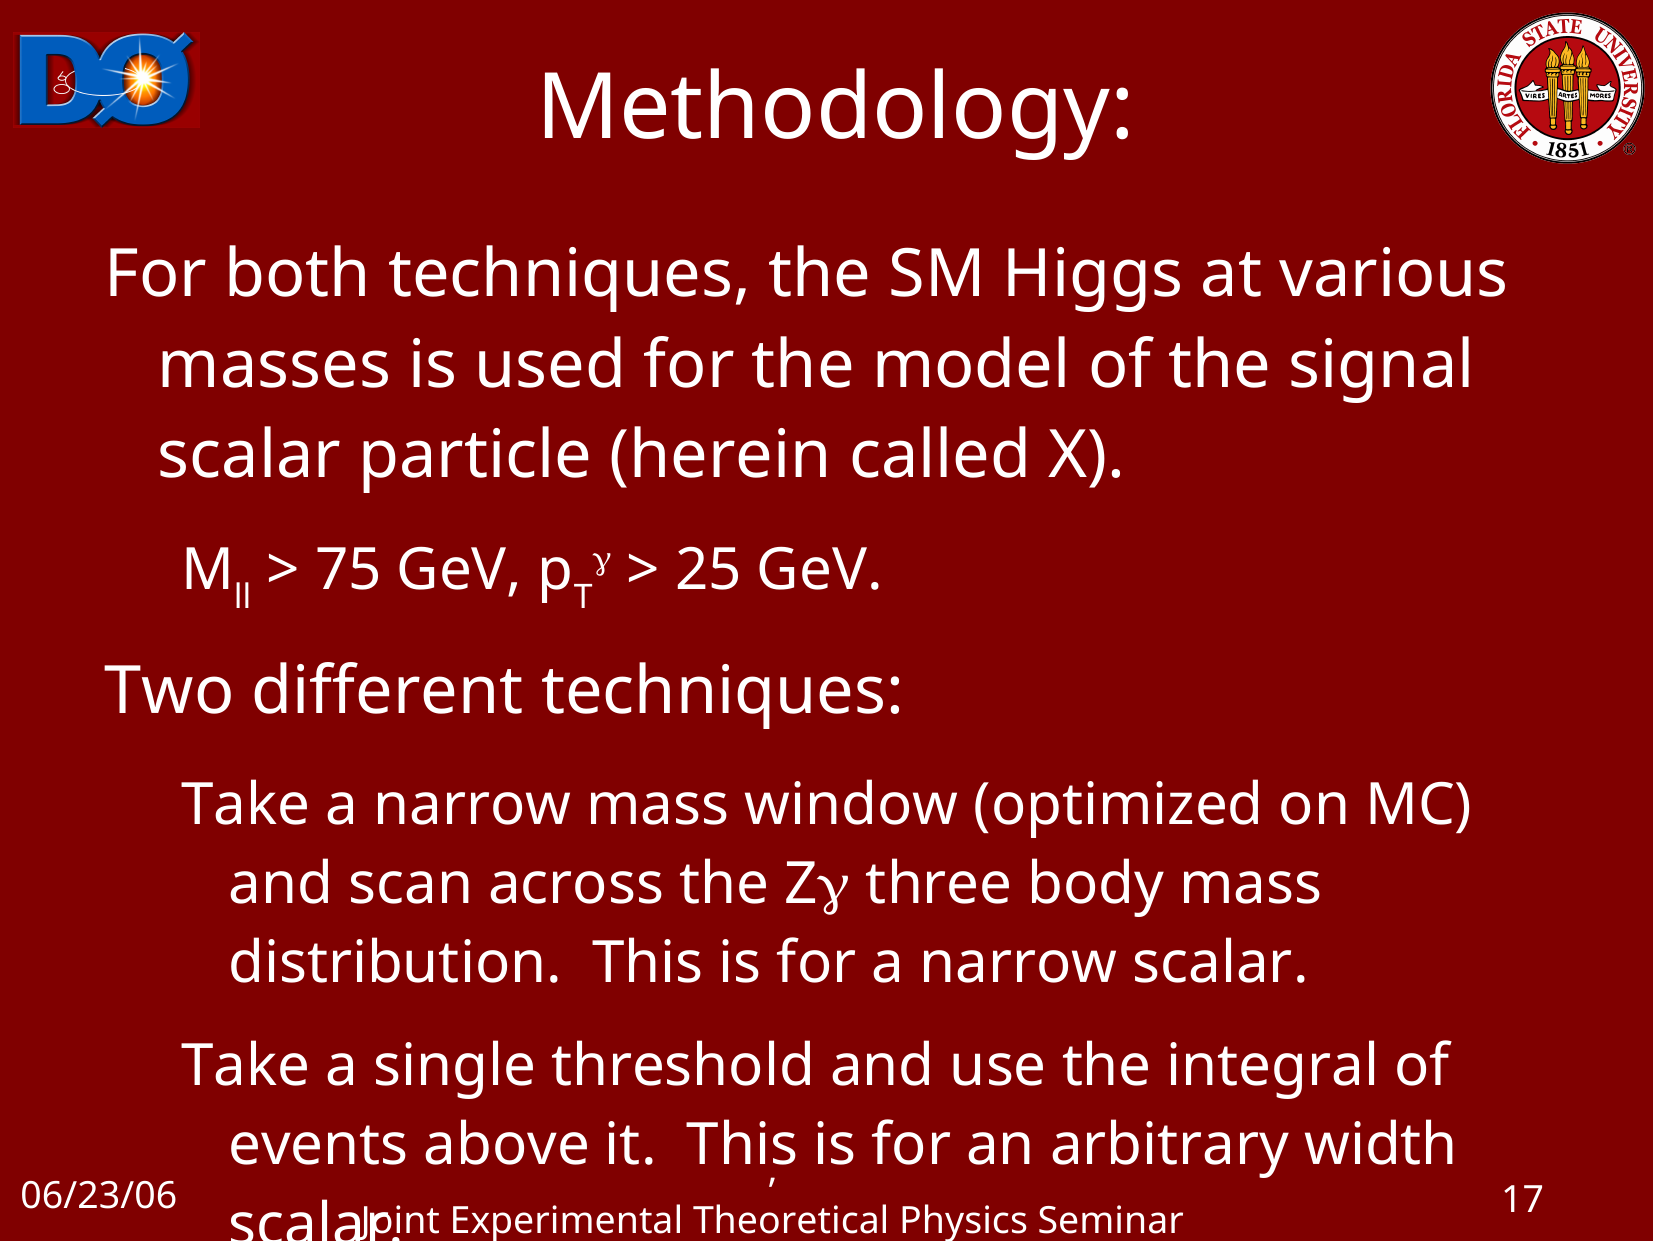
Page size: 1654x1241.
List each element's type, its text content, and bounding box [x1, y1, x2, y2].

title Methodology: [196, 0, 1475, 208]
list For both techniques, the SM Higgs at various masses is used for the model of the signal scalar particle (herein called X). Mll > 75 GeV, pTg > 25 GeV. Two different techniques: Take a narrow mass window (optimized on MC) and scan across the Zg three body mass distribution. This is for a narrow scalar. Take a single threshold and use the integral of events above it. This is for an arbitrary width scalar. [86, 225, 1575, 1134]
picture [1489, 11, 1646, 165]
picture [13, 32, 196, 128]
